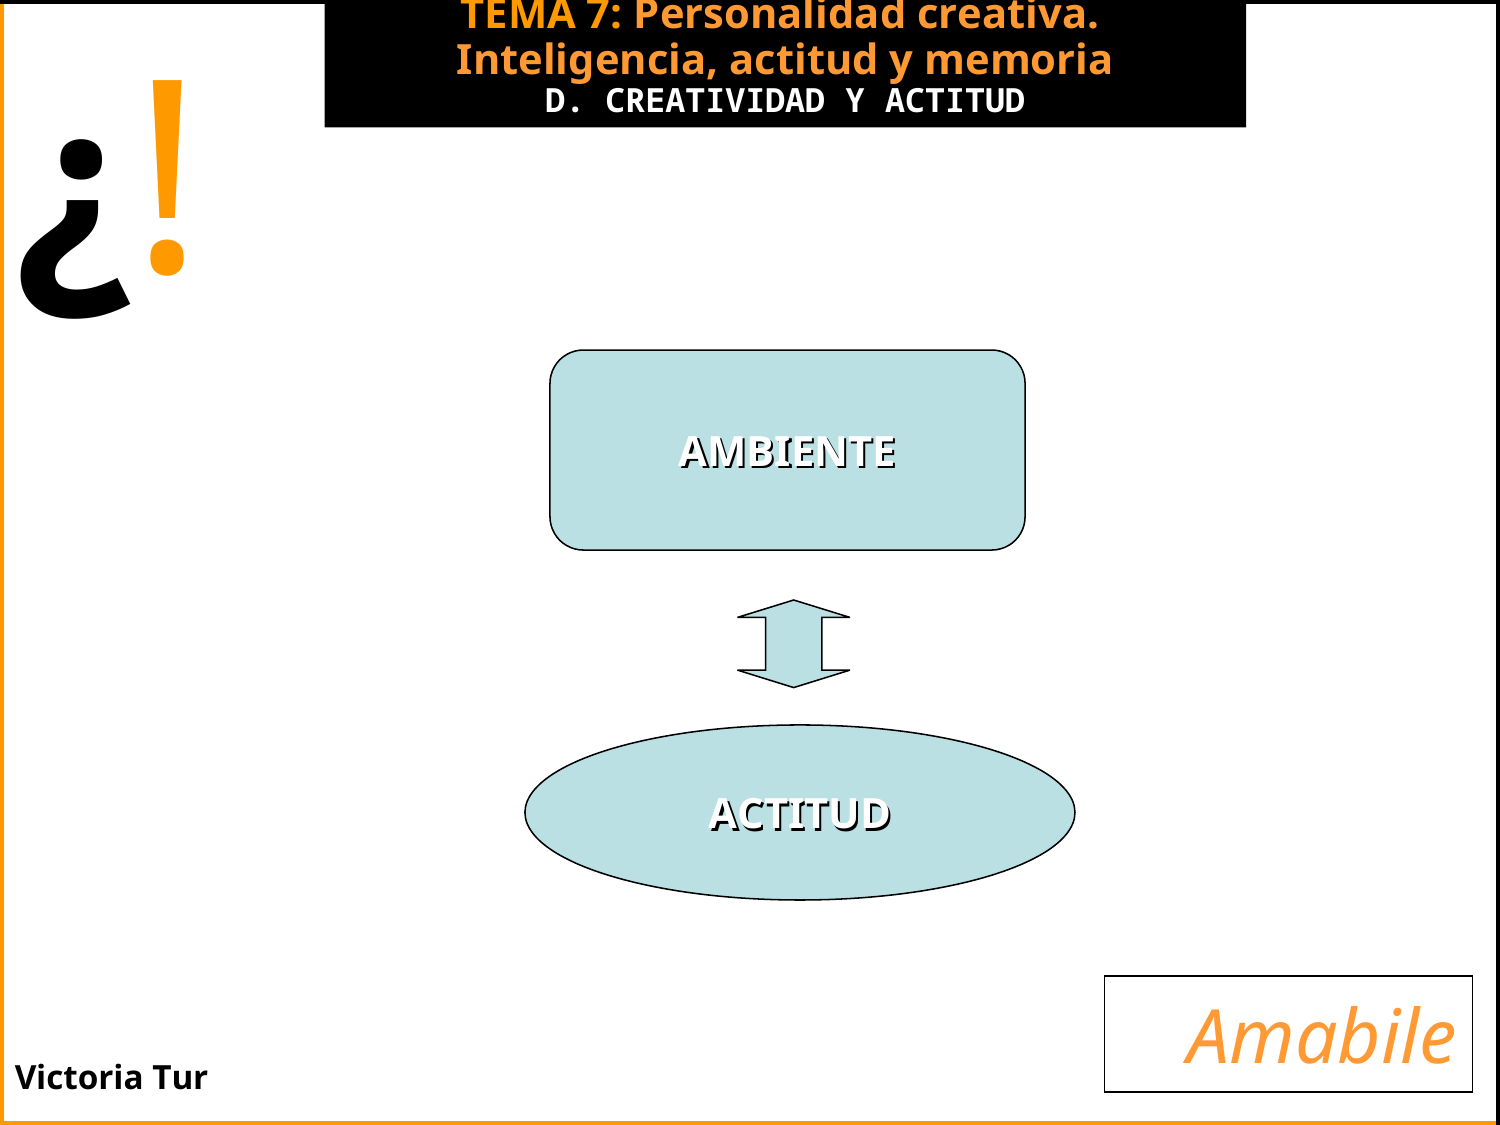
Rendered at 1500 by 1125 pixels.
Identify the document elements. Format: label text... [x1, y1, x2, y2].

text_box AMBIENTE [549, 350, 1026, 551]
text_box ACTITUD [524, 724, 1075, 901]
text_box [737, 600, 850, 688]
text_box Amabile [1104, 976, 1473, 1092]
